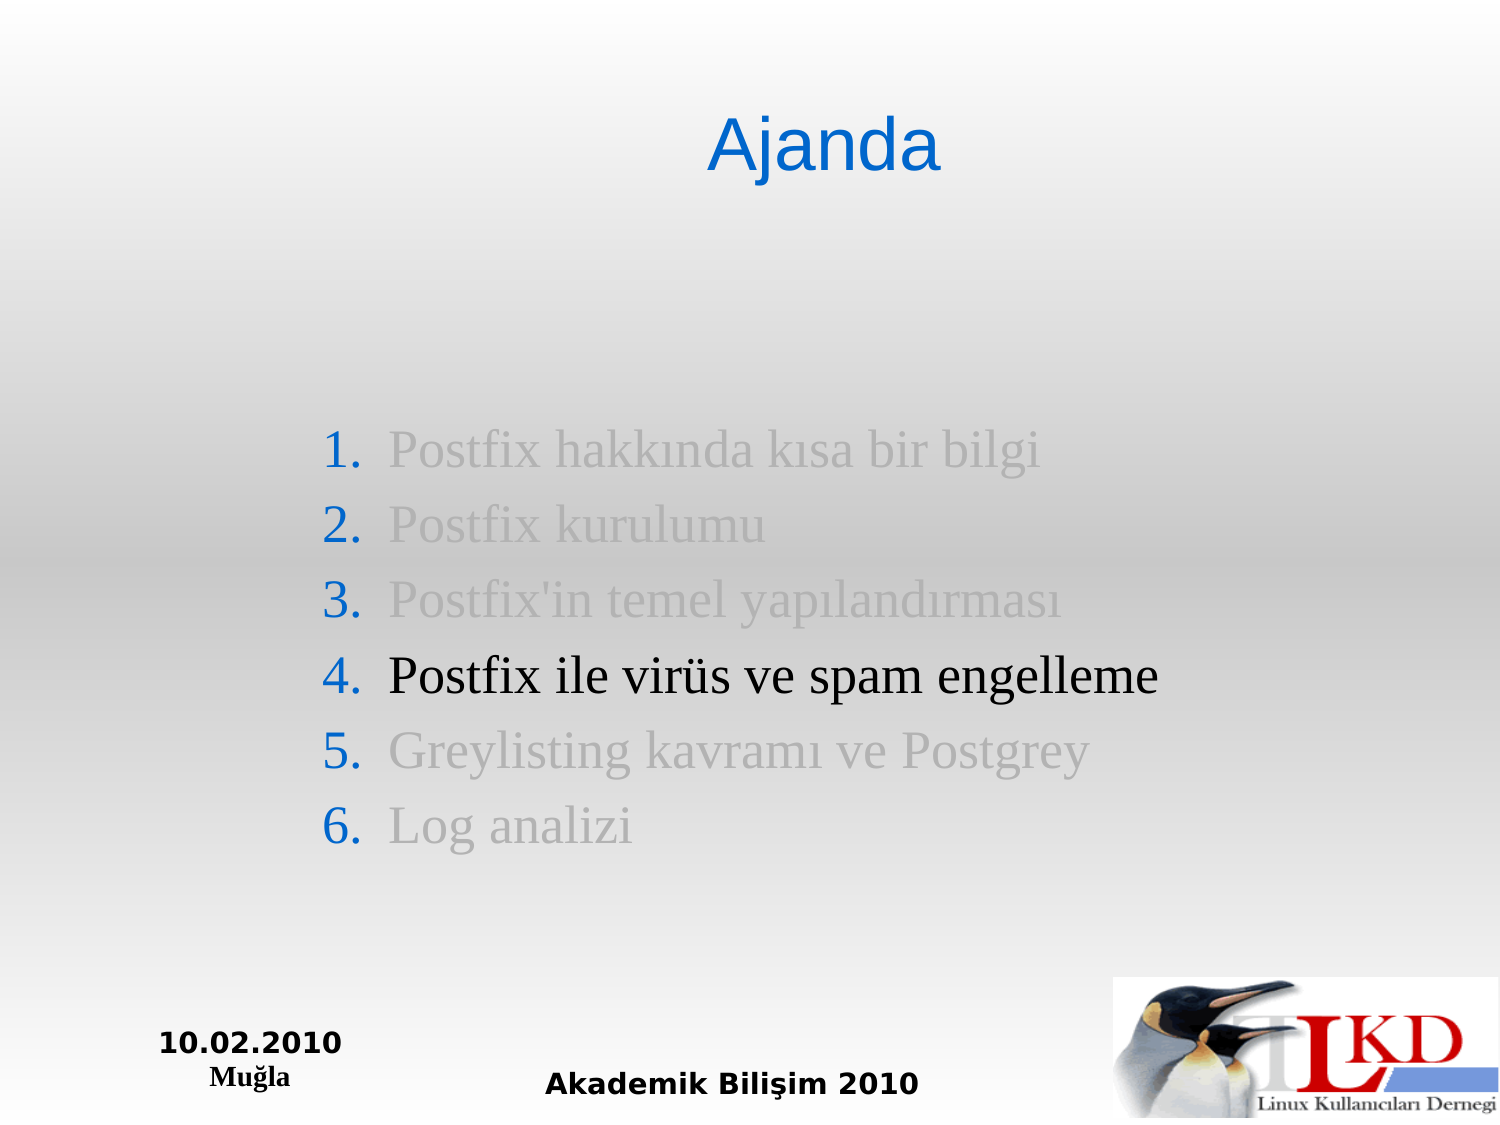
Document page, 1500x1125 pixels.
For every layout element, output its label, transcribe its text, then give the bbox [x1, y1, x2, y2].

picture [1113, 977, 1499, 1118]
subtitle Postfix hakkında kısa bir bilgi Postfix kurulumu Postfix'in temel yapılandırması Postfix ile virüs ve spam engelleme Greylisting kavramı ve Postgrey Log analizi [224, 299, 1425, 975]
title Ajanda [224, 49, 1425, 238]
